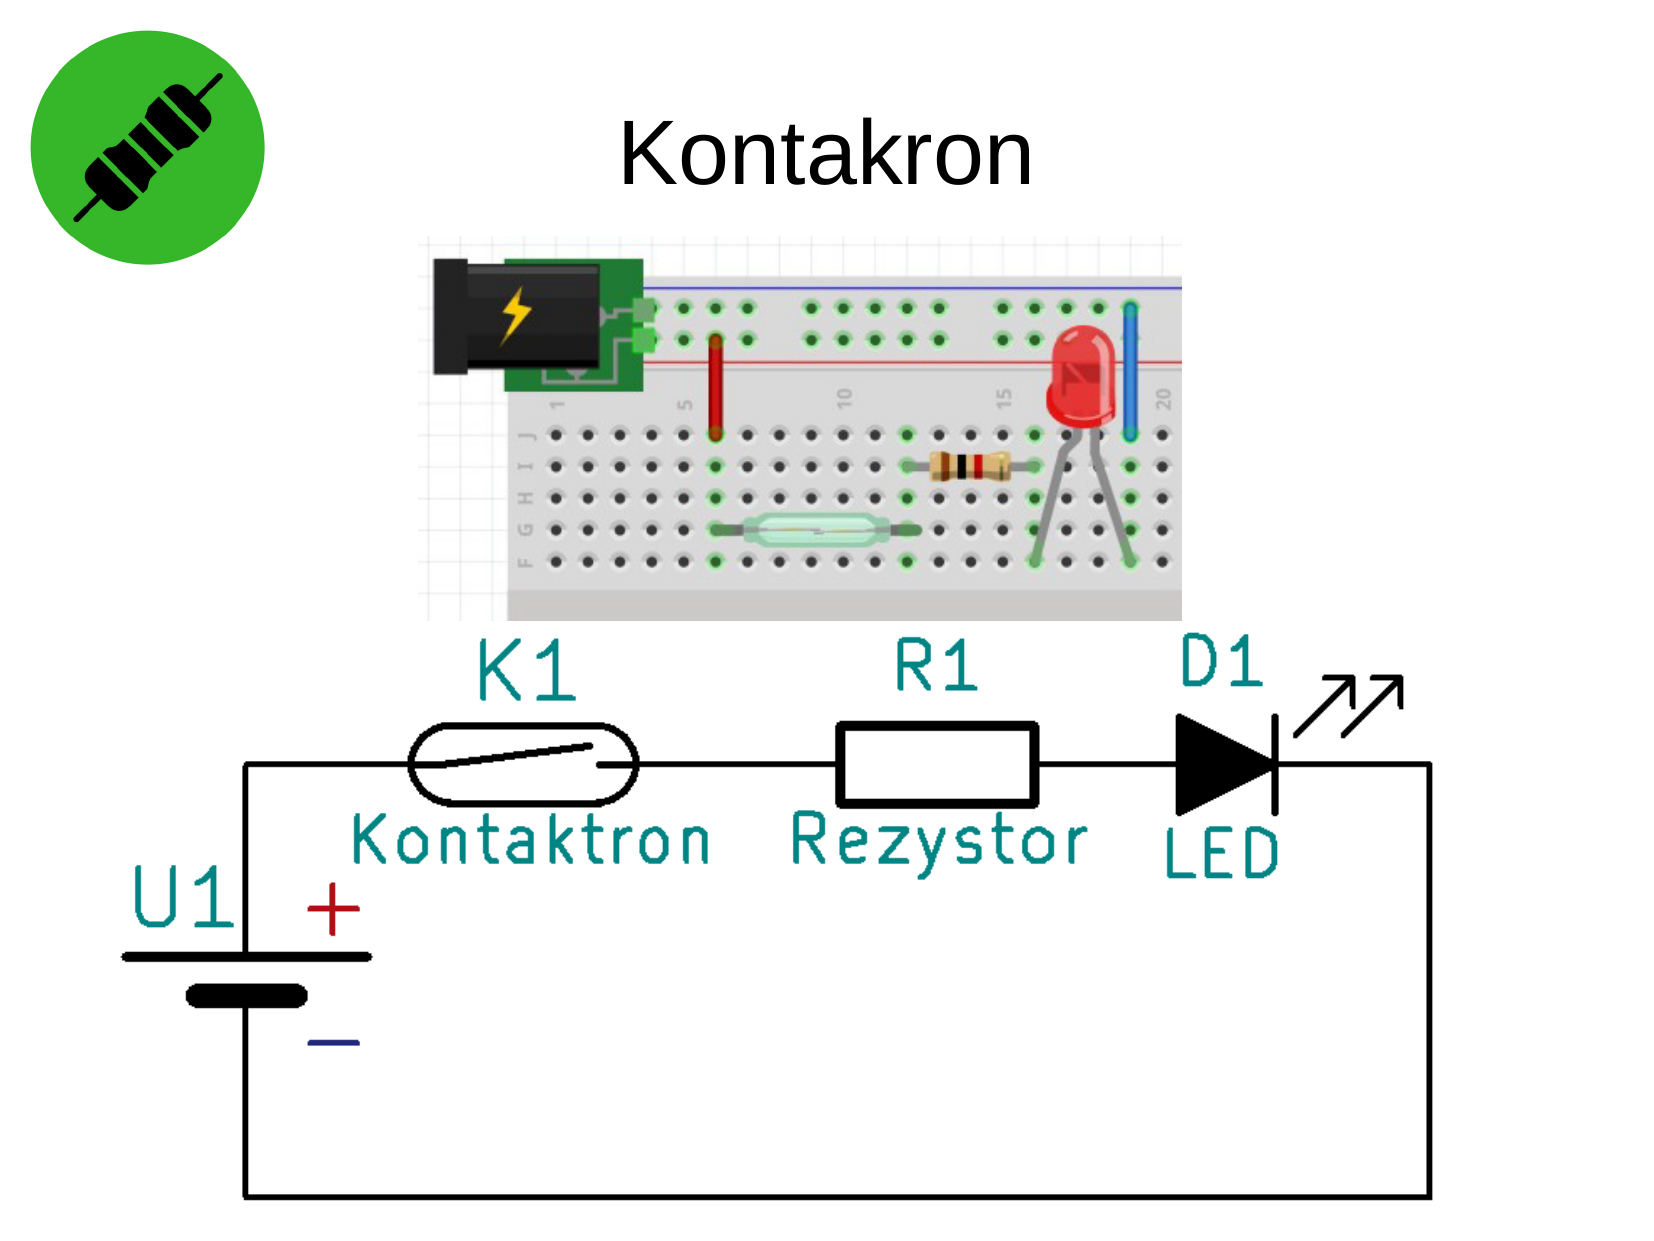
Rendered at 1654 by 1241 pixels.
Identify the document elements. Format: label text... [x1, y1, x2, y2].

title Kontakron [266, 49, 1571, 257]
picture [29, 29, 266, 266]
picture [118, 236, 1447, 1209]
